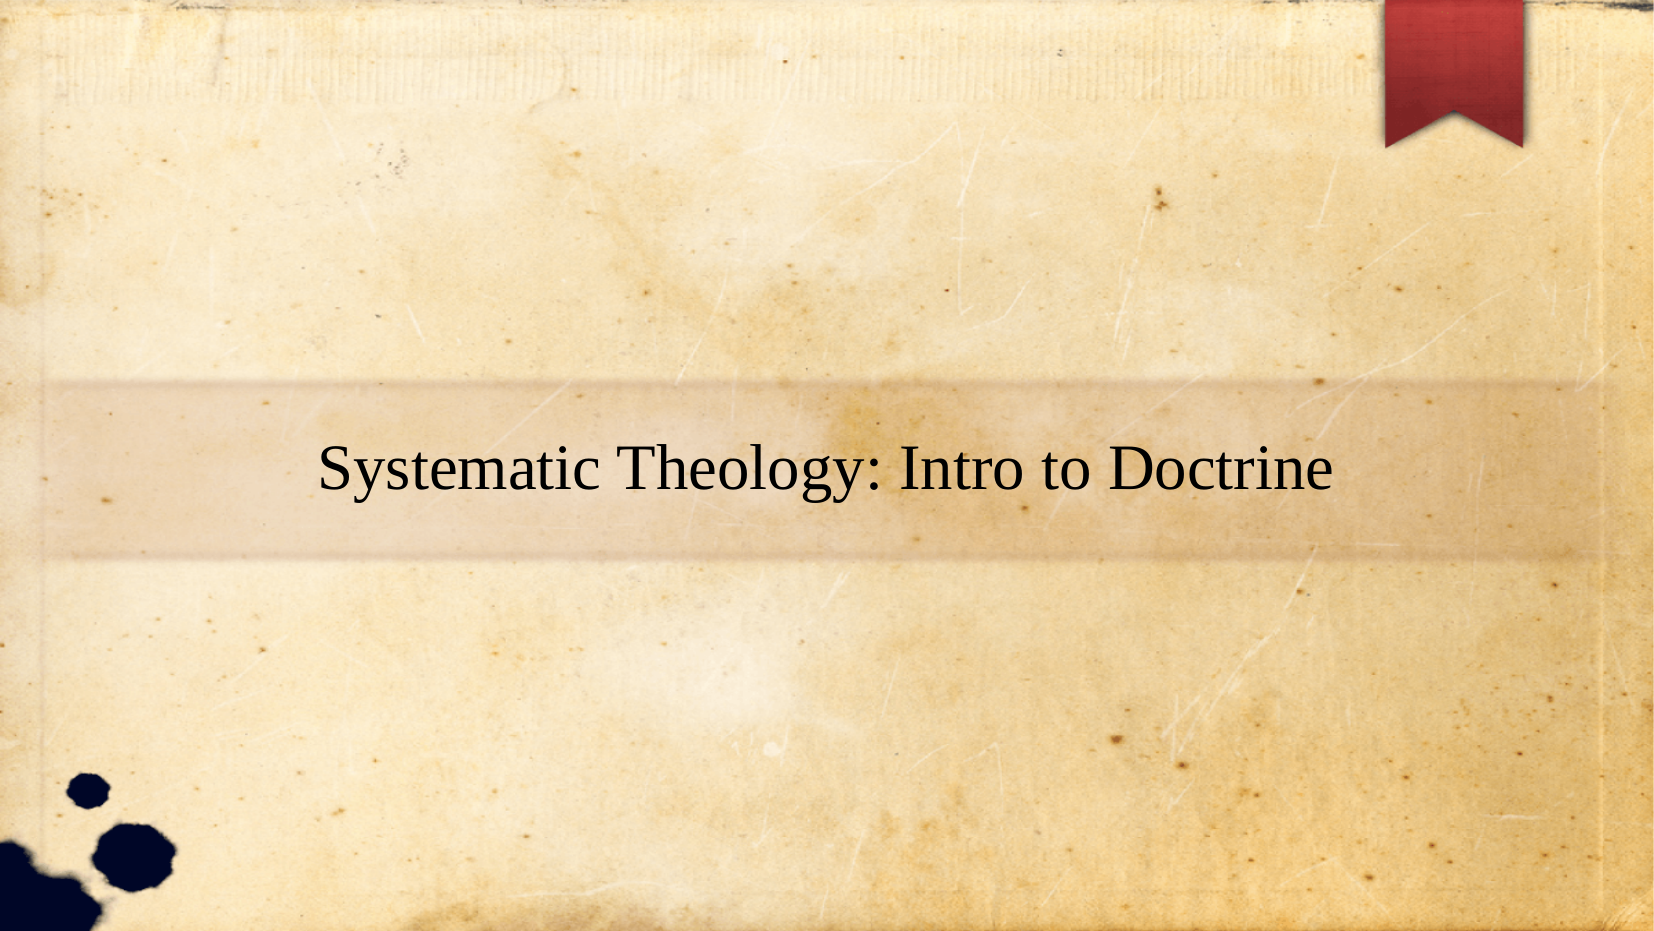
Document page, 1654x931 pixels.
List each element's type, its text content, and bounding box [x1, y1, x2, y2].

picture [0, 0, 1654, 931]
title Systematic Theology: Intro to Doctrine [82, 389, 1571, 546]
